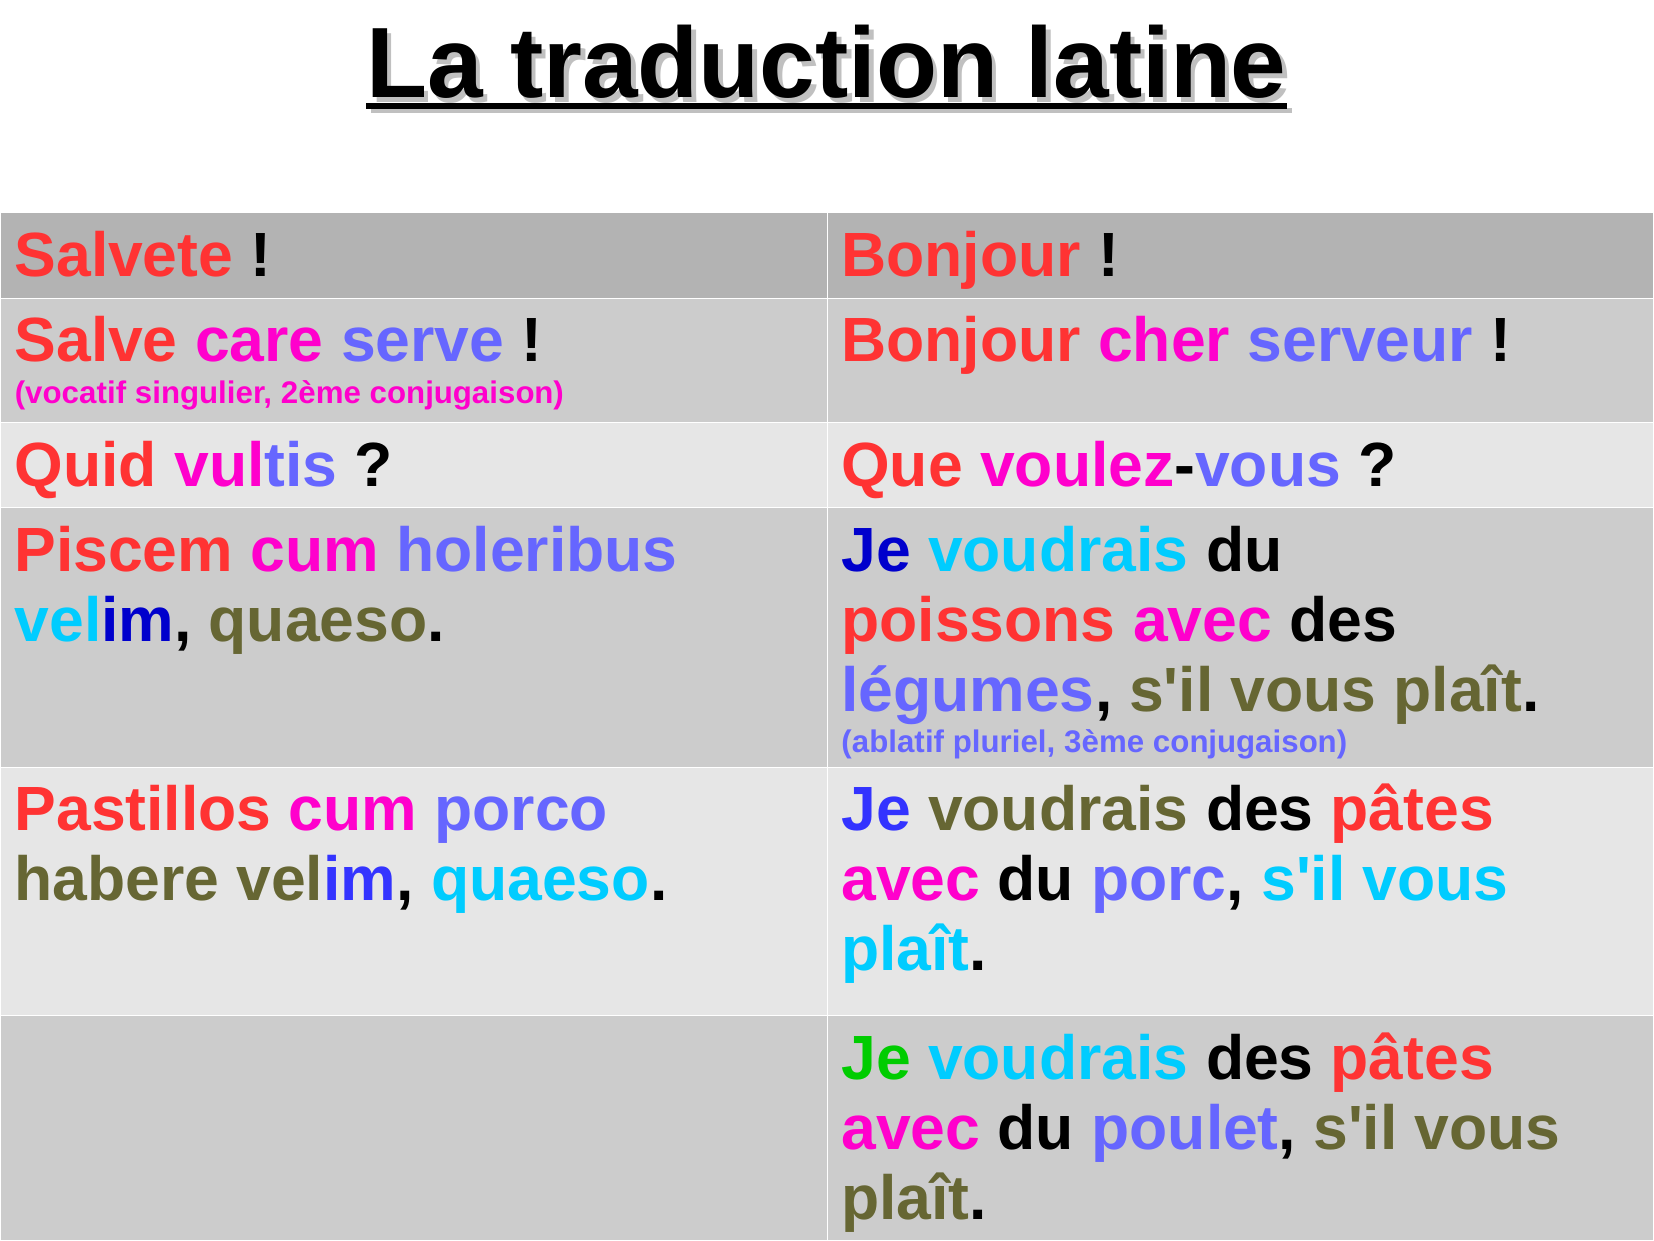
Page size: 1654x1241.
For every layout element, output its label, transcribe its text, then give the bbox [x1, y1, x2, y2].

table_cell Je voudrais des pâtes avec du poulet, s'il vous plaît. [828, 1016, 1653, 1240]
table_cell Salve care serve ! (vocatif singulier, 2ème conjugaison) [1, 299, 827, 422]
table_header Salvete ! [1, 213, 827, 298]
table_cell Que voulez-vous ? [828, 423, 1653, 507]
table_cell Quid vultis ? [1, 423, 827, 507]
text_box La traduction latine [0, 0, 1654, 127]
table_cell [1, 1016, 827, 1240]
table_cell Je voudrais du poissons avec des légumes, s'il vous plaît. (ablatif pluriel, 3ème conjugaison) [828, 508, 1653, 767]
table_cell Piscem cum holeribus velim, quaeso. [1, 508, 827, 767]
table_cell Bonjour cher serveur ! [828, 299, 1653, 422]
table_header Bonjour ! [828, 213, 1653, 298]
table_cell Pastillos cum porco habere velim, quaeso. [1, 768, 827, 1015]
table_cell Je voudrais des pâtes avec du porc, s'il vous plaît. [828, 768, 1653, 1015]
